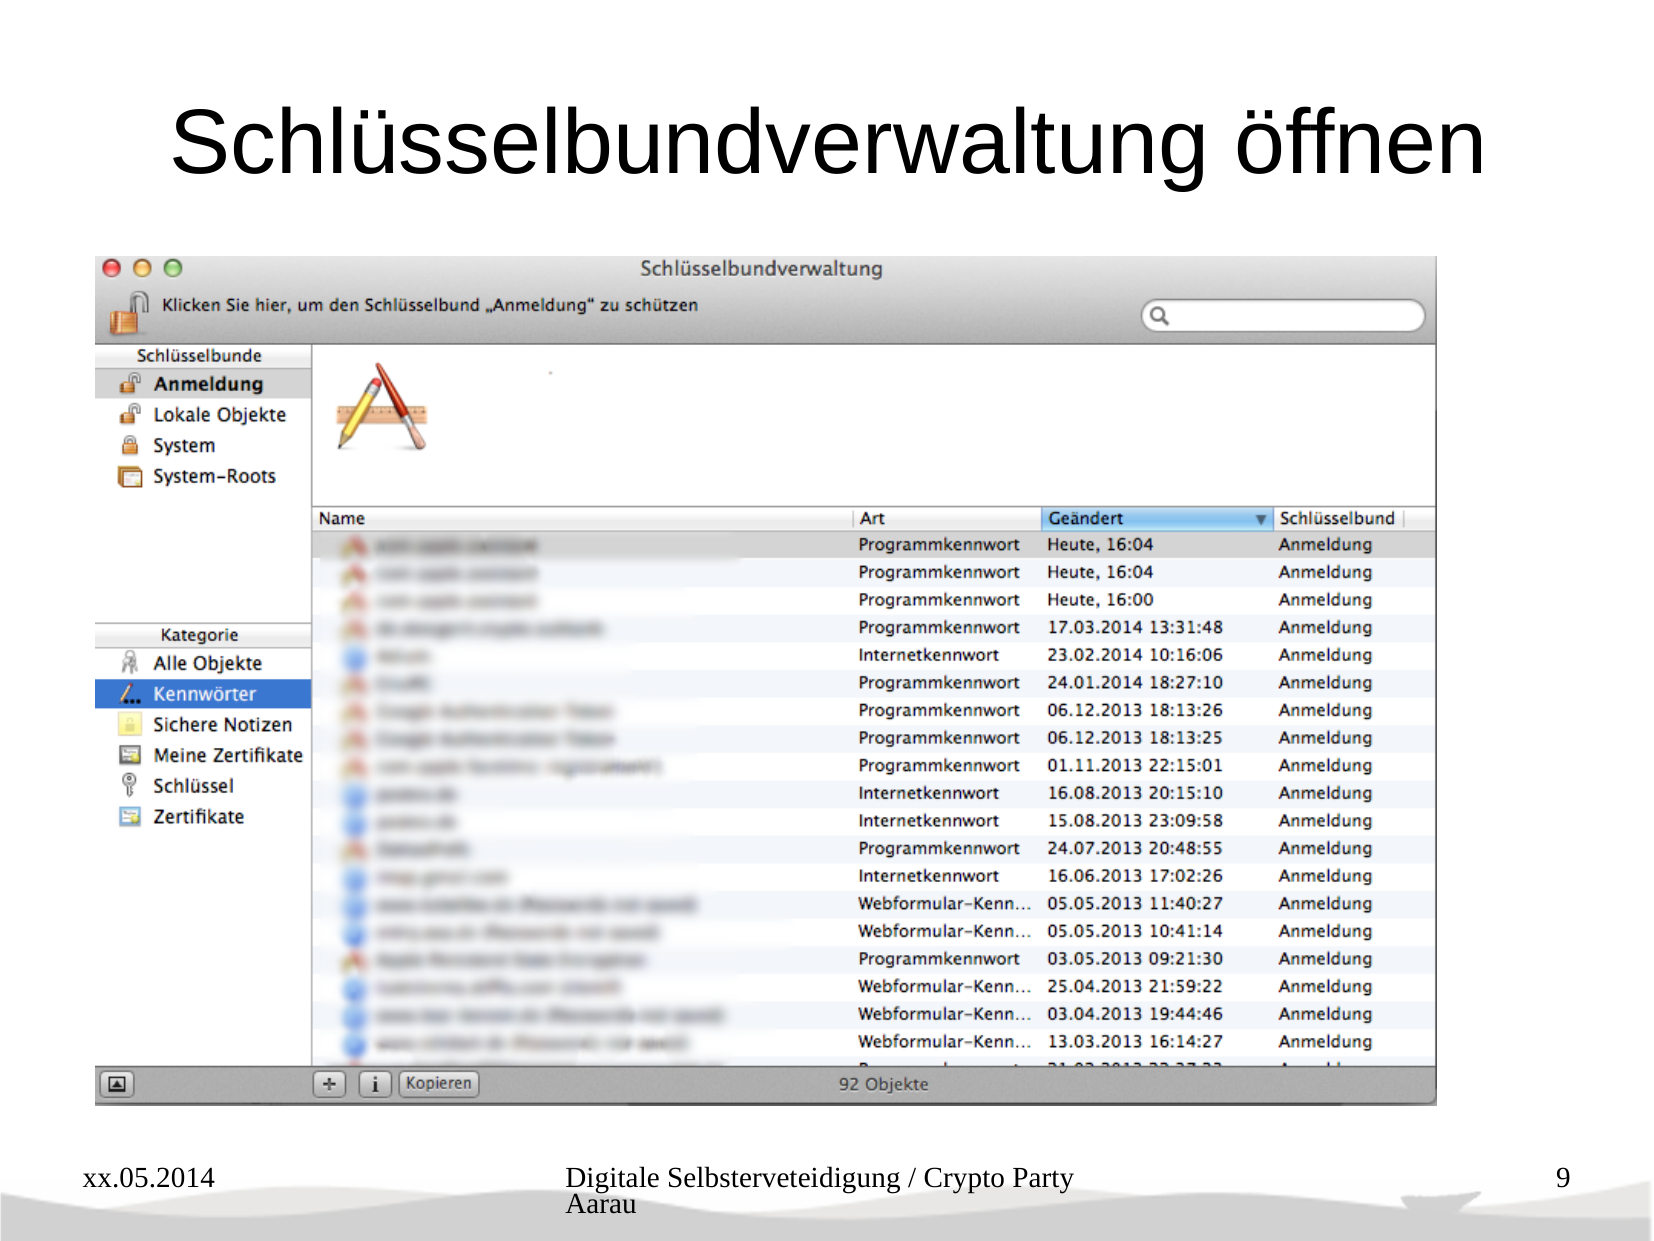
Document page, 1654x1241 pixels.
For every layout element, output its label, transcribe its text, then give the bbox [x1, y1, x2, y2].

picture [972, 1179, 978, 1186]
picture [123, 1179, 130, 1186]
picture [95, 256, 1437, 1106]
picture [0, 1179, 1654, 1241]
picture [571, 1179, 582, 1186]
picture [174, 1179, 181, 1186]
picture [860, 1179, 866, 1186]
picture [823, 1179, 829, 1186]
picture [708, 1179, 715, 1186]
picture [994, 1179, 1001, 1186]
title Schlüsselbundverwaltung öffnen [85, 38, 1574, 246]
